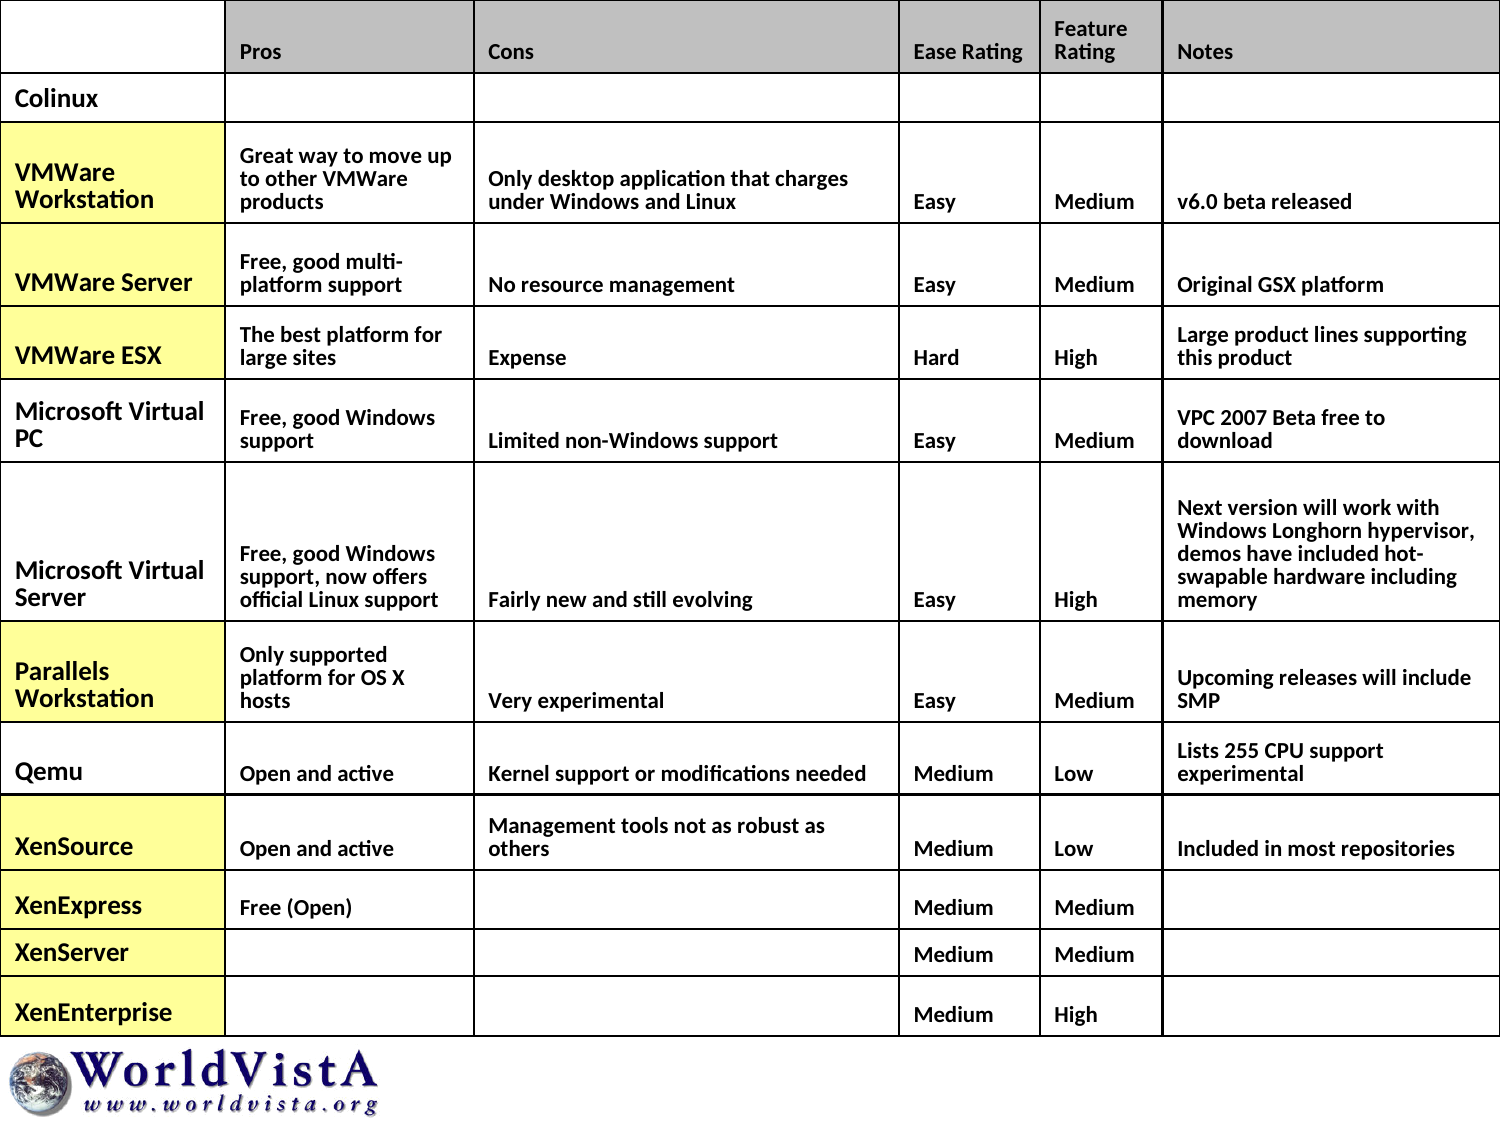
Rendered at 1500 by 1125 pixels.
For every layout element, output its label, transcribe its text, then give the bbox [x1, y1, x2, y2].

text_box XenExpress [1, 871, 224, 928]
text_box Large product lines supporting this product [1164, 307, 1499, 378]
text_box Medium [1041, 930, 1161, 975]
text_box v6.0 beta released [1164, 123, 1499, 222]
text_box Parallels Workstation [1, 622, 224, 721]
text_box Pros [226, 1, 473, 72]
text_box Only supported platform for OS X hosts [226, 622, 473, 721]
text_box VMWare Workstation [1, 123, 224, 222]
text_box Medium [900, 723, 1039, 793]
text_box Only desktop application that charges under Windows and Linux [475, 123, 898, 222]
text_box Microsoft Virtual Server [1, 463, 224, 620]
text_box High [1041, 463, 1161, 620]
text_box Original GSX platform [1164, 224, 1499, 305]
text_box Microsoft Virtual PC [1, 380, 224, 461]
text_box Next version will work with Windows Longhorn hypervisor, demos have included hot-swapable hardware including memory [1164, 463, 1499, 620]
text_box Medium [1041, 622, 1161, 721]
text_box Feature Rating [1041, 1, 1161, 72]
text_box Very experimental [475, 622, 898, 721]
text_box Colinux [1, 74, 224, 121]
text_box Medium [900, 977, 1039, 1035]
text_box Management tools not as robust as others [475, 796, 898, 869]
text_box High [1041, 977, 1161, 1035]
text_box High [1041, 307, 1161, 378]
text_box Easy [900, 123, 1039, 222]
text_box Low [1041, 723, 1161, 793]
text_box Open and active [226, 723, 473, 793]
text_box VMWare ESX [1, 307, 224, 378]
text_box Notes [1164, 1, 1499, 72]
text_box Medium [1041, 871, 1161, 928]
text_box Great way to move up to other VMWare products [226, 123, 473, 222]
text_box XenSource [1, 796, 224, 869]
text_box Lists 255 CPU support experimental [1164, 723, 1499, 793]
text_box Open and active [226, 796, 473, 869]
text_box Hard [900, 307, 1039, 378]
text_box Fairly new and still evolving [475, 463, 898, 620]
text_box Kernel support or modifications needed [475, 723, 898, 793]
text_box Included in most repositories [1164, 796, 1499, 869]
text_box Medium [900, 796, 1039, 869]
text_box Cons [475, 1, 898, 72]
text_box Easy [900, 463, 1039, 620]
text_box Medium [900, 871, 1039, 928]
picture [1, 1044, 417, 1123]
text_box Medium [900, 930, 1039, 975]
text_box Medium [1041, 123, 1161, 222]
text_box Medium [1041, 380, 1161, 461]
text_box VPC 2007 Beta free to download [1164, 380, 1499, 461]
text_box Expense [475, 307, 898, 378]
text_box VMWare Server [1, 224, 224, 305]
text_box Low [1041, 796, 1161, 869]
text_box Easy [900, 622, 1039, 721]
text_box Free (Open) [226, 871, 473, 928]
text_box Upcoming releases will include SMP [1164, 622, 1499, 721]
text_box Qemu [1, 723, 224, 793]
text_box The best platform for large sites [226, 307, 473, 378]
text_box Ease Rating [900, 1, 1039, 72]
text_box [0, 1042, 1500, 1125]
text_box Easy [900, 380, 1039, 461]
text_box Easy [900, 224, 1039, 305]
text_box Medium [1041, 224, 1161, 305]
text_box Free, good Windows support, now offers official Linux support [226, 463, 473, 620]
text_box Free, good Windows support [226, 380, 473, 461]
text_box XenServer [1, 930, 224, 975]
text_box No resource management [475, 224, 898, 305]
text_box Free, good multi-platform support [226, 224, 473, 305]
text_box XenEnterprise [1, 977, 224, 1035]
text_box Limited non-Windows support [475, 380, 898, 461]
